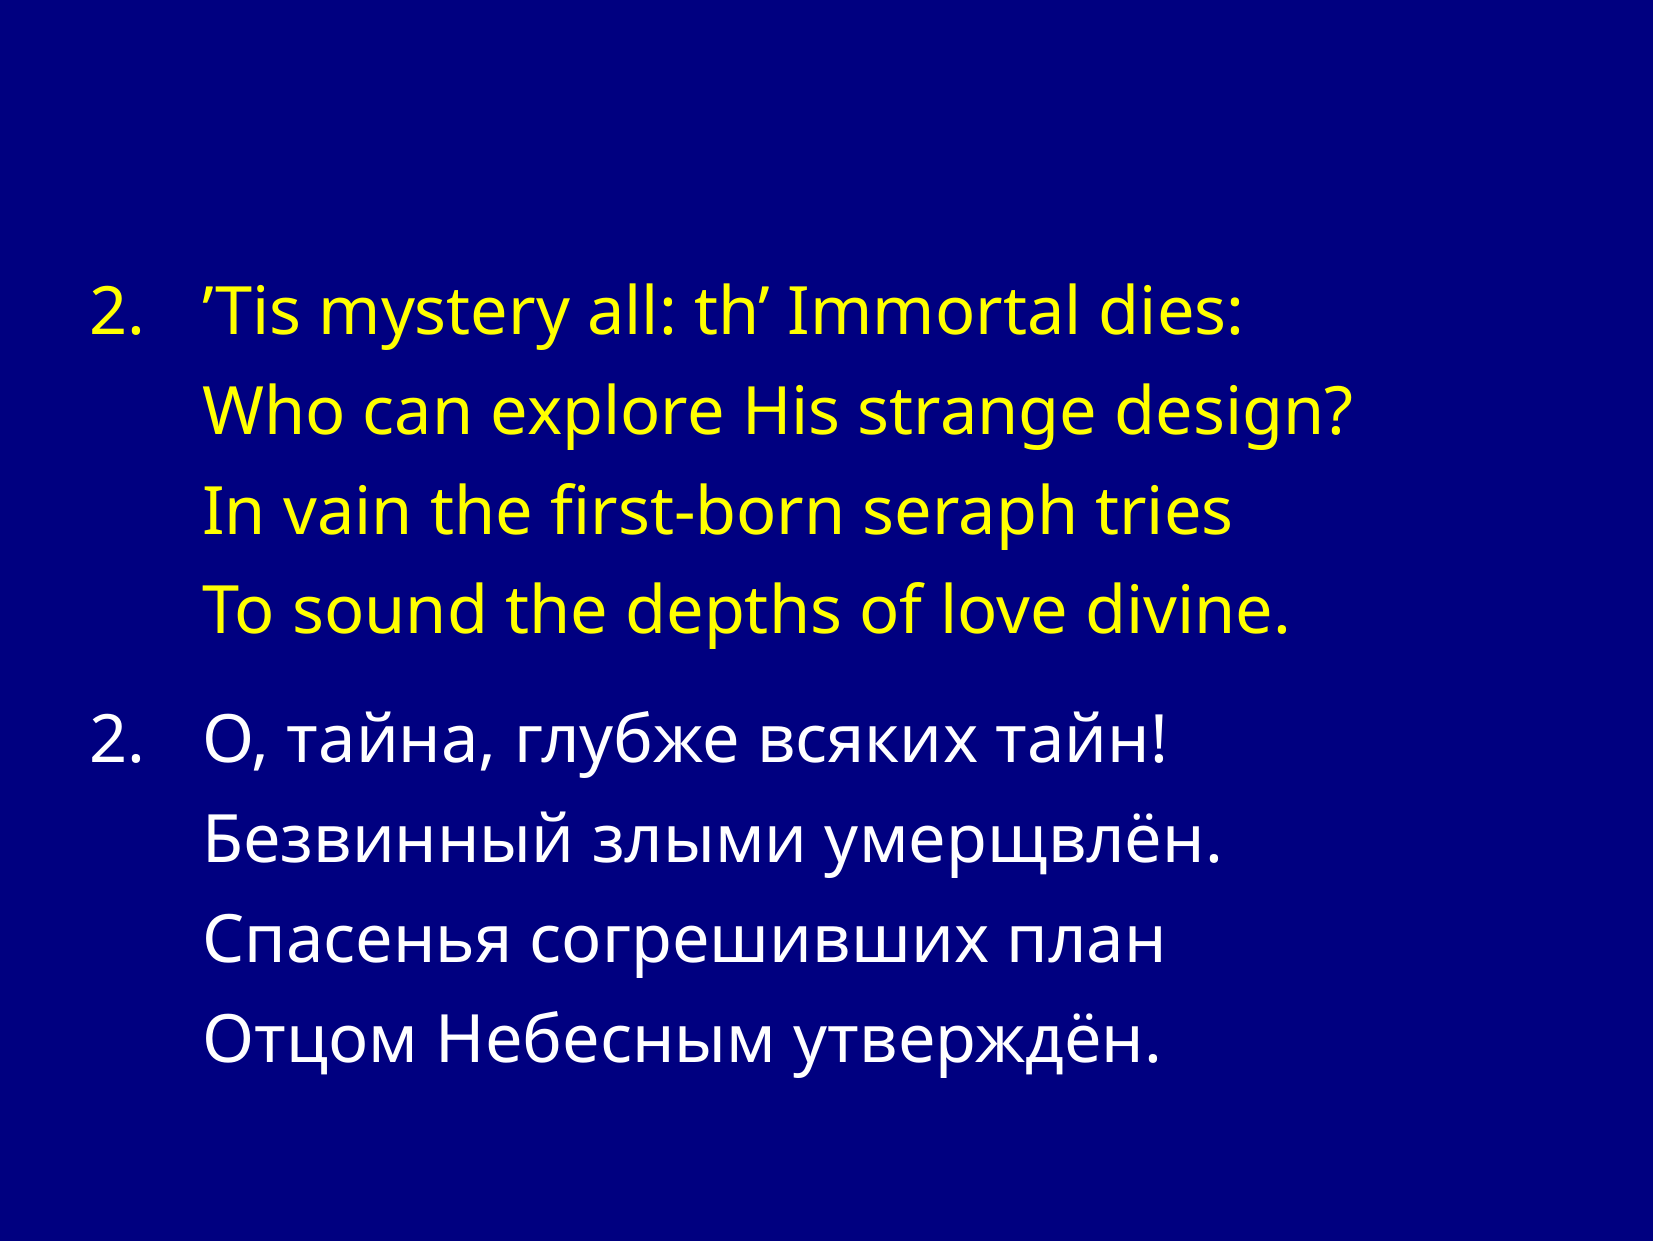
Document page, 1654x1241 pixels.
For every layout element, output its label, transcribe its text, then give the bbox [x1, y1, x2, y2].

text_box 2. ’Tis mystery all: th’ Immortal dies: Who can explore His strange design? In vain the first-born seraph tries To sound the depths of love divine. [75, 56, 1576, 638]
text_box 2. О, тайна, глубже всяких тайн! Безвинный злыми умерщвлён. Спасенья согрешивших план Отцом Небесным утверждён. [75, 675, 1576, 1163]
